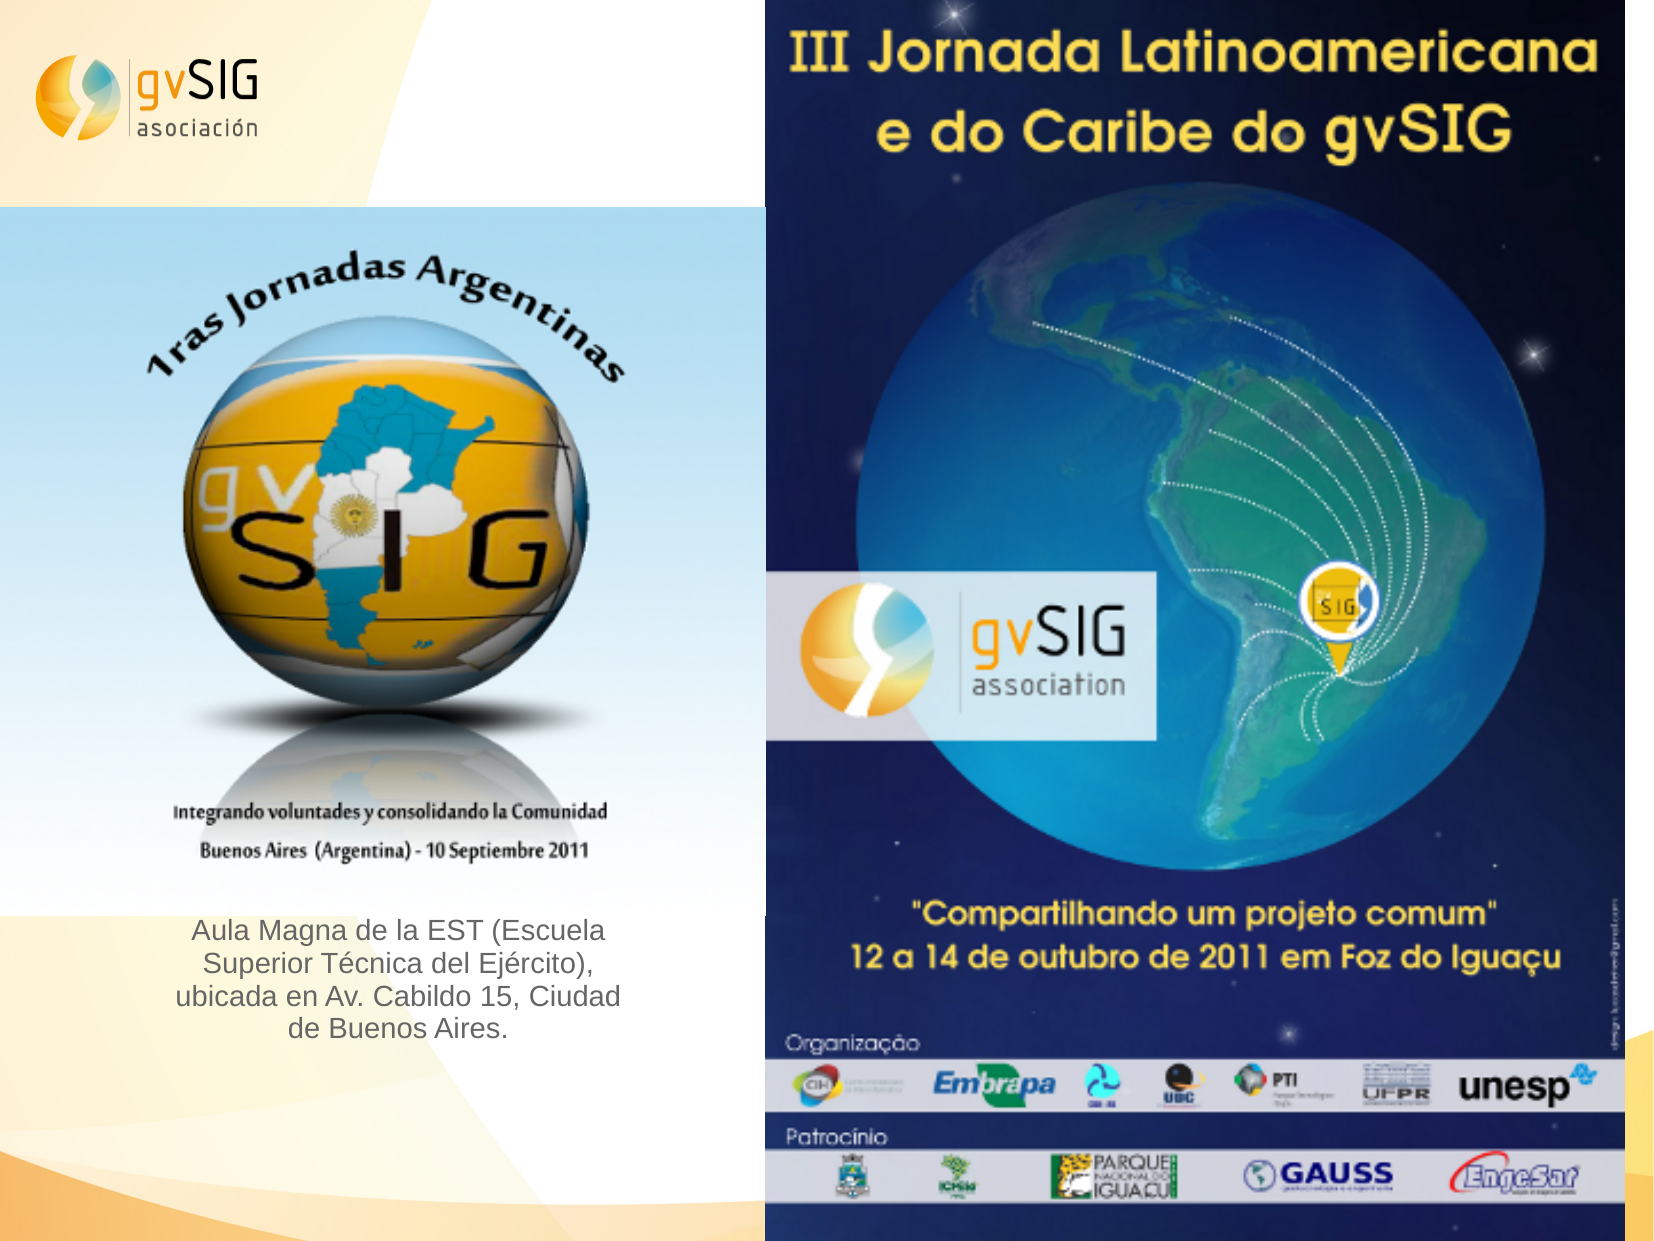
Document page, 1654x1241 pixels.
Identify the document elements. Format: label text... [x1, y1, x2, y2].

text_box Aula Magna de la EST (Escuela Superior Técnica del Ejército), ubicada en Av. Cabildo 15, Ciudad de Buenos Aires. [147, 906, 650, 1053]
picture [0, 0, 1654, 1241]
